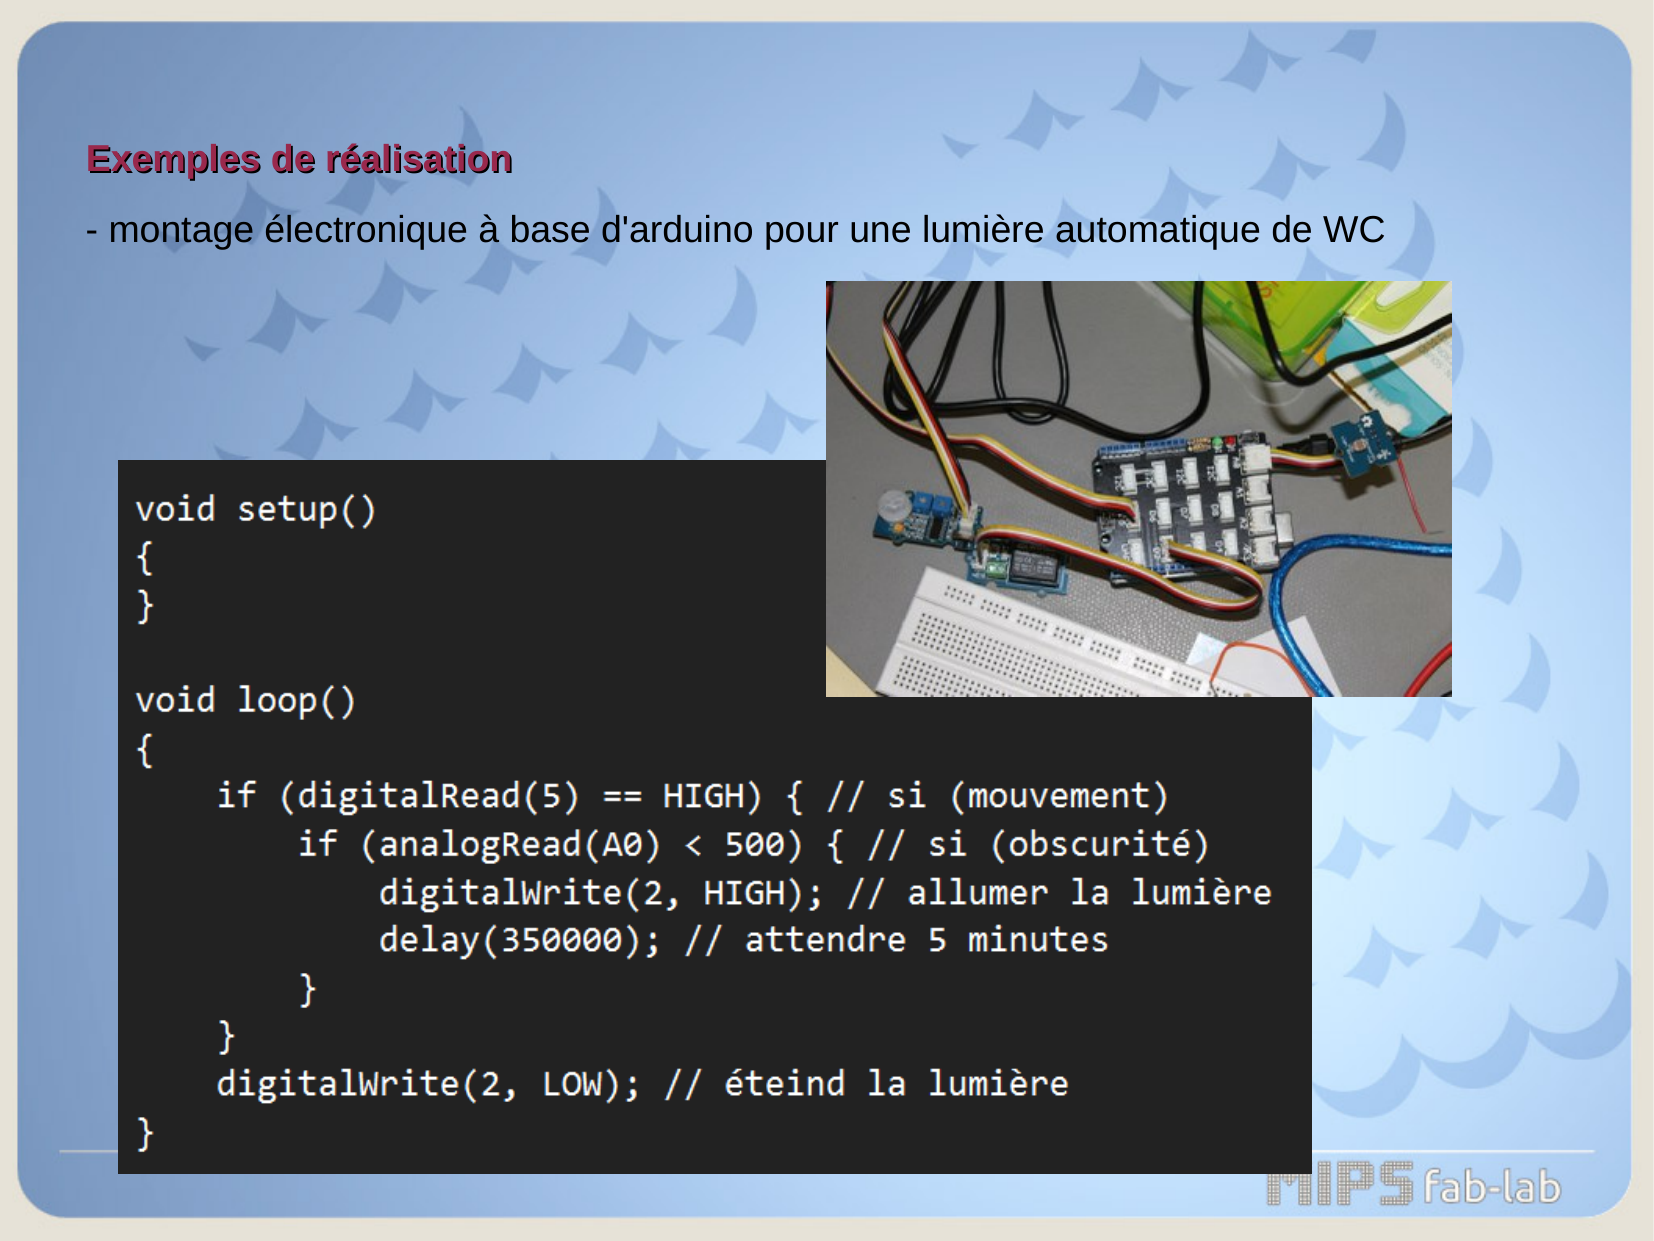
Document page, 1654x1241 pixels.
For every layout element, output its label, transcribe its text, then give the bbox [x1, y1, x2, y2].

text_box - montage électronique à base d'arduino pour une lumière automatique de WC [70, 200, 1402, 258]
picture [0, 0, 1654, 1241]
text_box Exemples de réalisation [71, 130, 528, 189]
